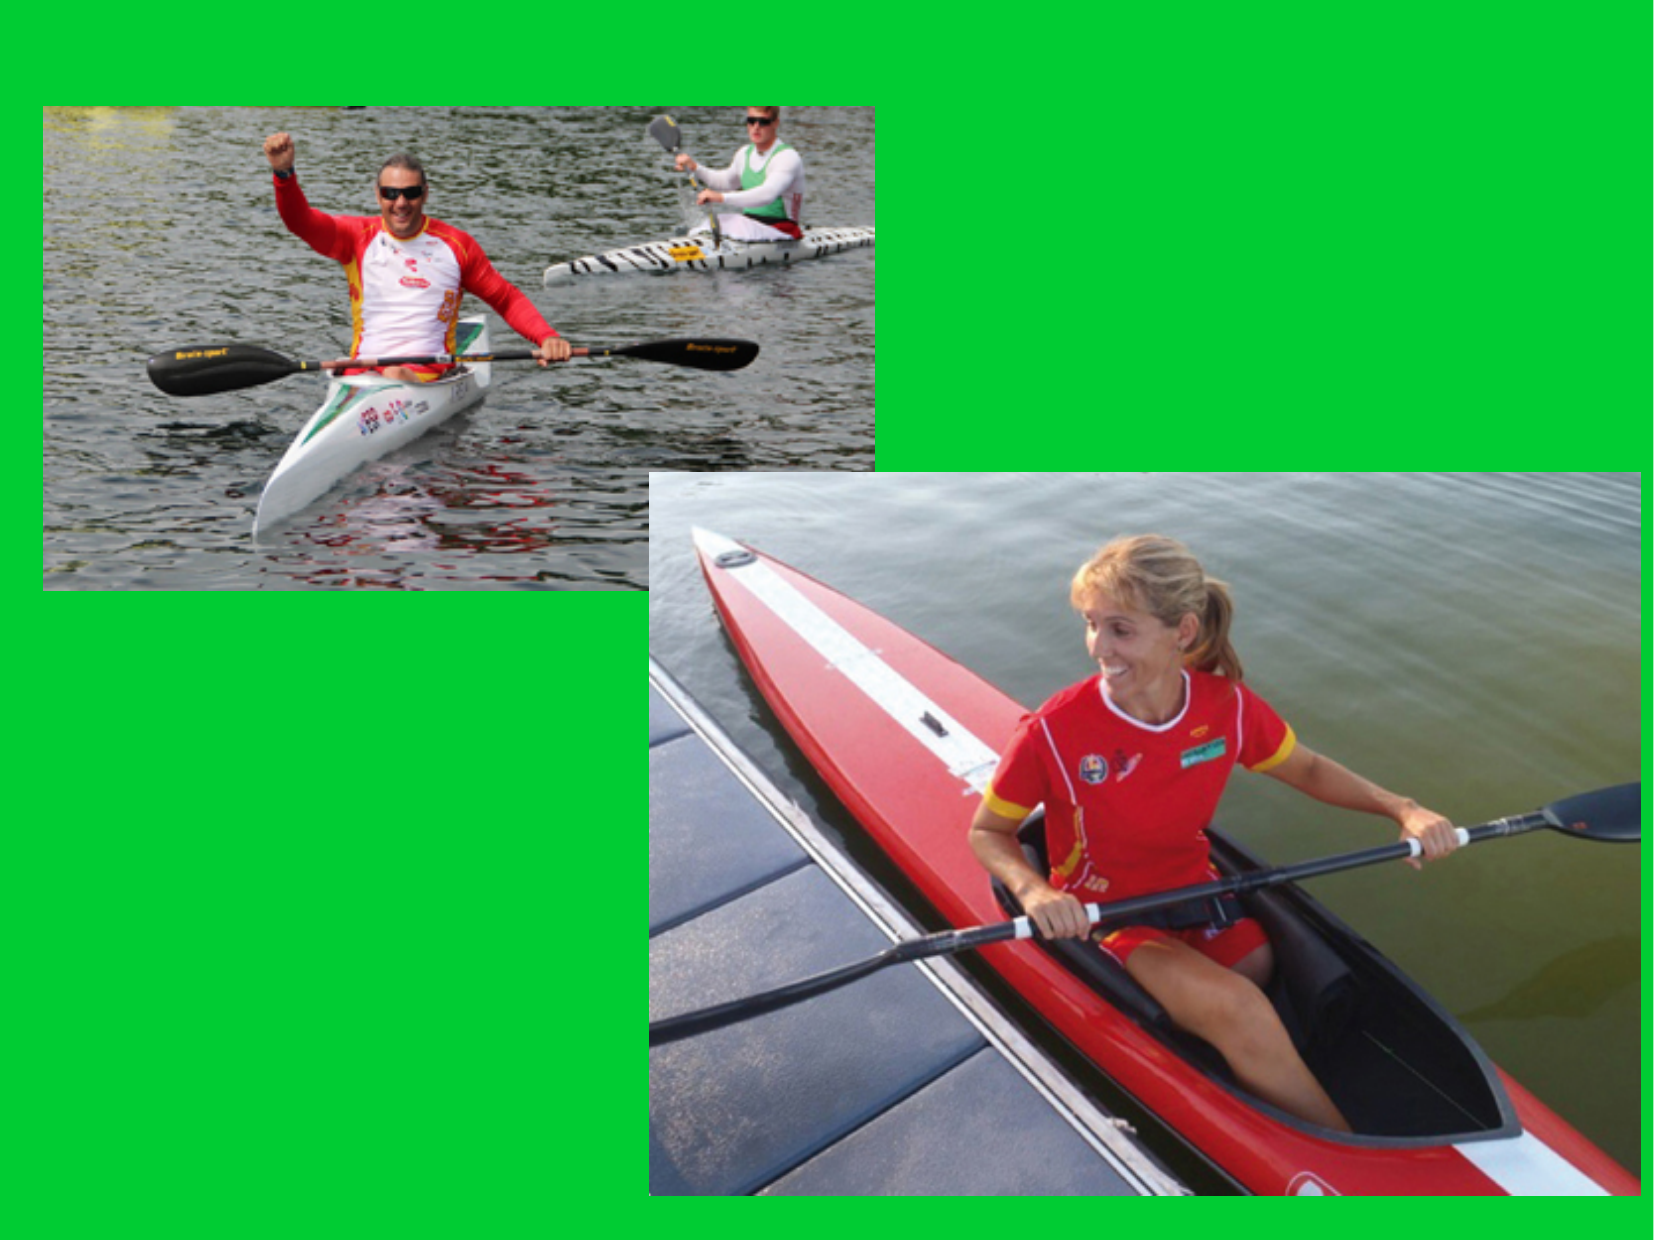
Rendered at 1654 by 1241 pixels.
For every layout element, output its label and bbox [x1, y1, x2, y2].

picture [43, 106, 1641, 1196]
